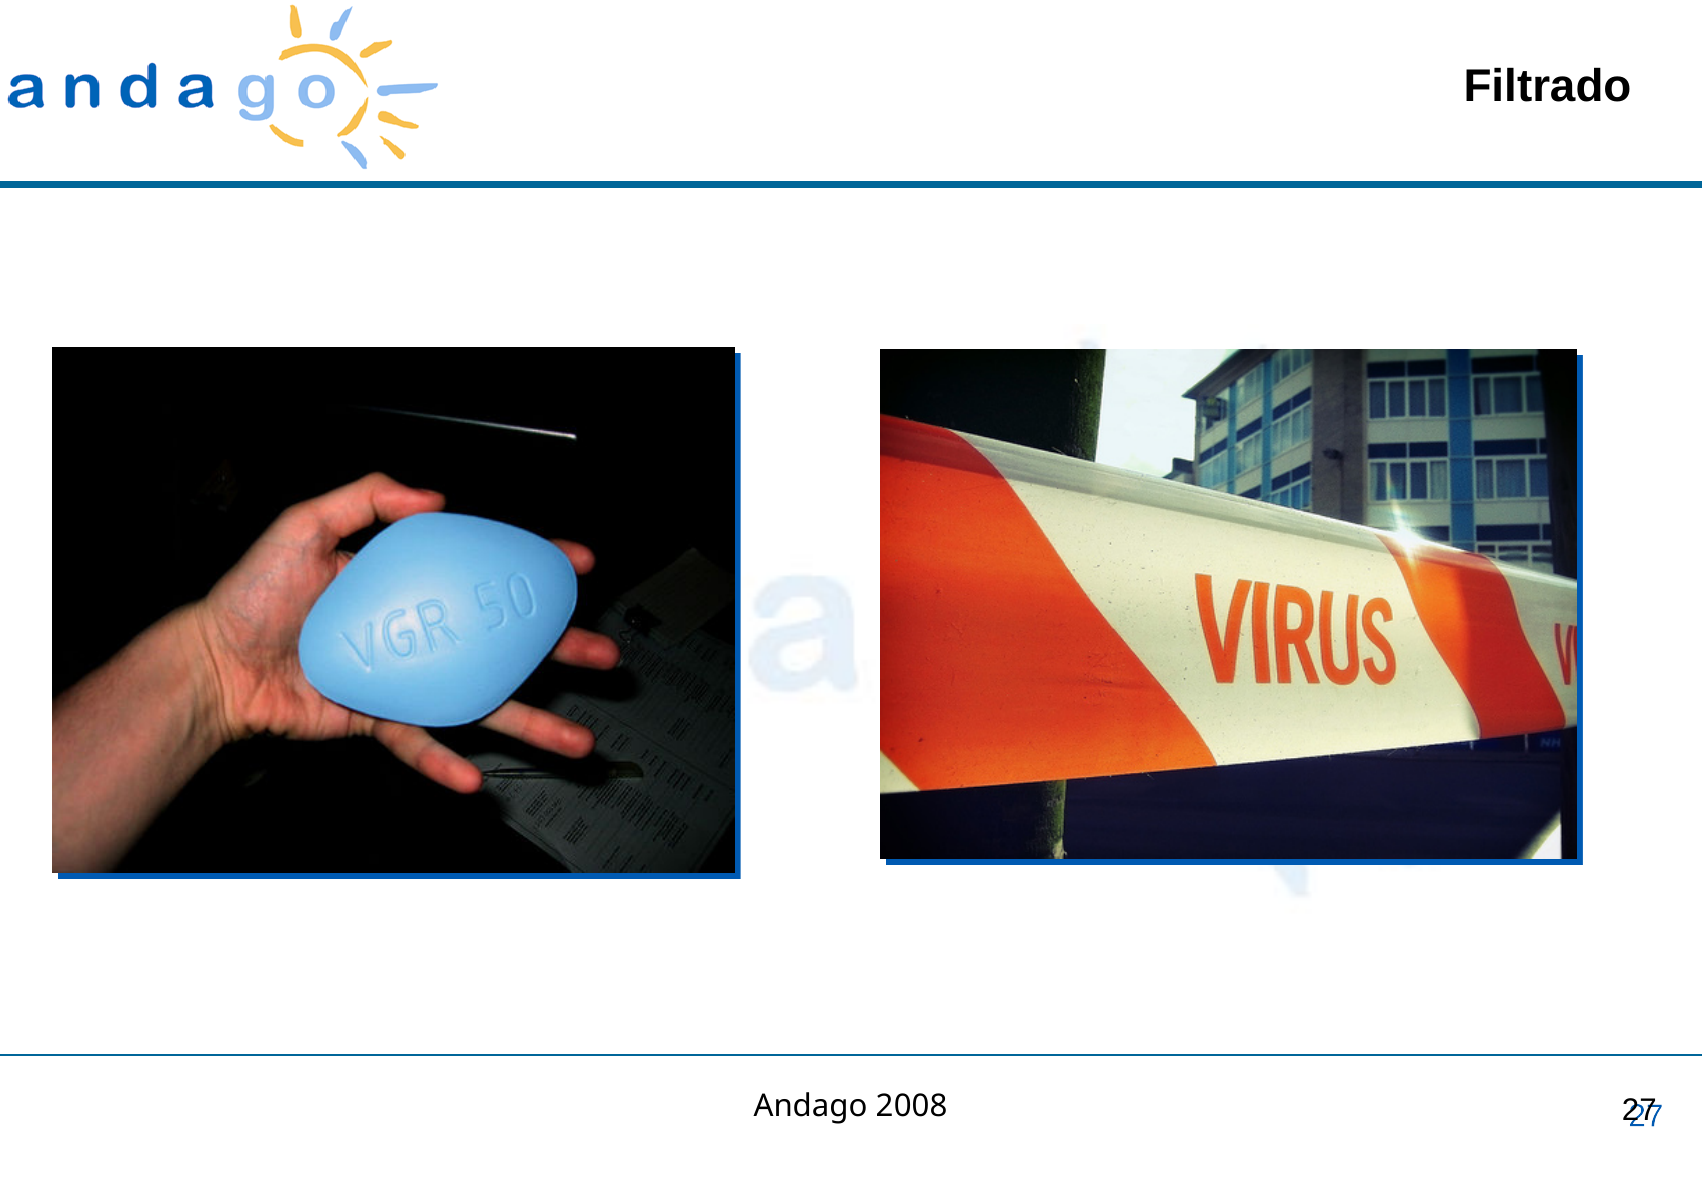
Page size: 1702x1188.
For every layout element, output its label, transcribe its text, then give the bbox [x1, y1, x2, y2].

title Filtrado [255, 0, 1702, 188]
picture [0, 0, 255, 175]
picture [52, 324, 1577, 919]
